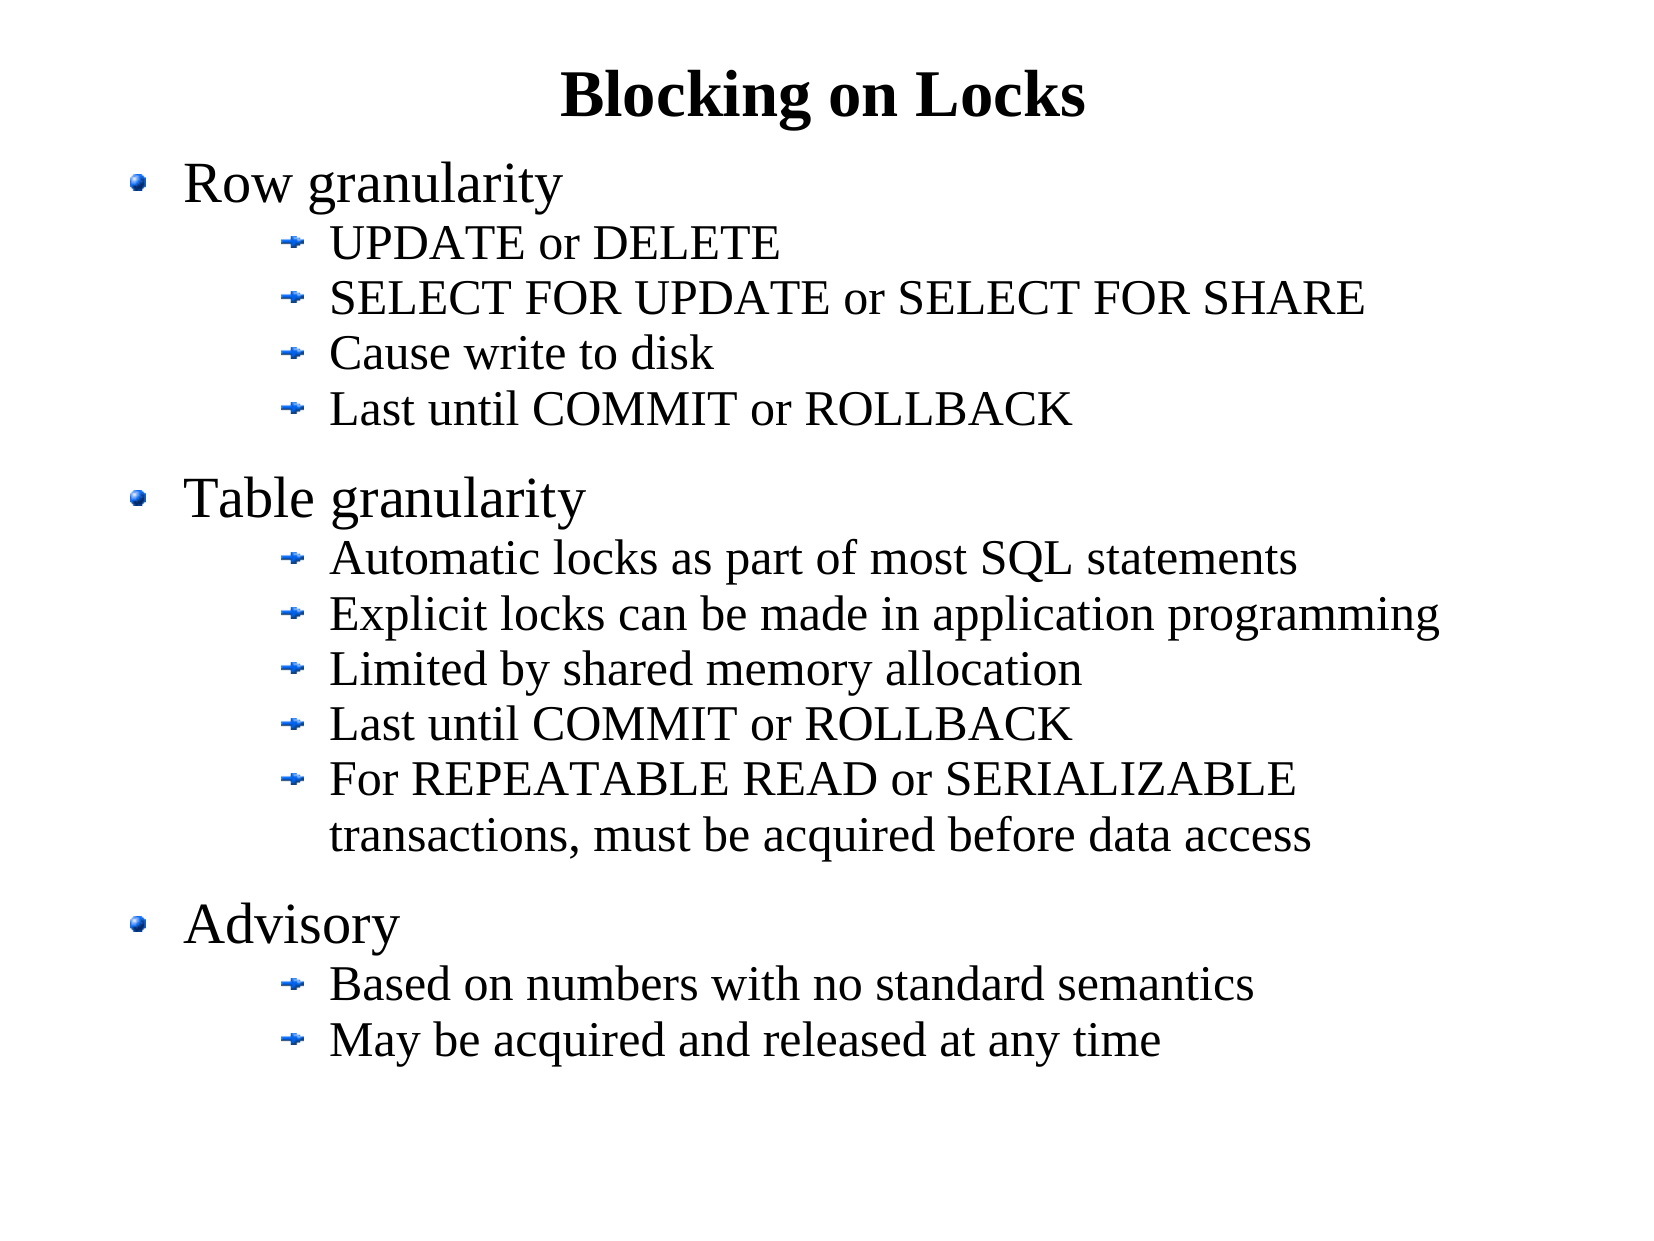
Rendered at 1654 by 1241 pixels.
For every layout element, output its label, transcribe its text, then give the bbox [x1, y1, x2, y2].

list Row granularity UPDATE or DELETE SELECT FOR UPDATE or SELECT FOR SHARE Cause write to disk Last until COMMIT or ROLLBACK Table granularity Automatic locks as part of most SQL statements Explicit locks can be made in application programming Limited by shared memory allocation Last until COMMIT or ROLLBACK For REPEATABLE READ or SERIALIZABLE transactions, must be acquired before data access Advisory Based on numbers with no standard semantics May be acquired and released at any time [112, 150, 1536, 1201]
title Blocking on Locks [112, 37, 1535, 150]
